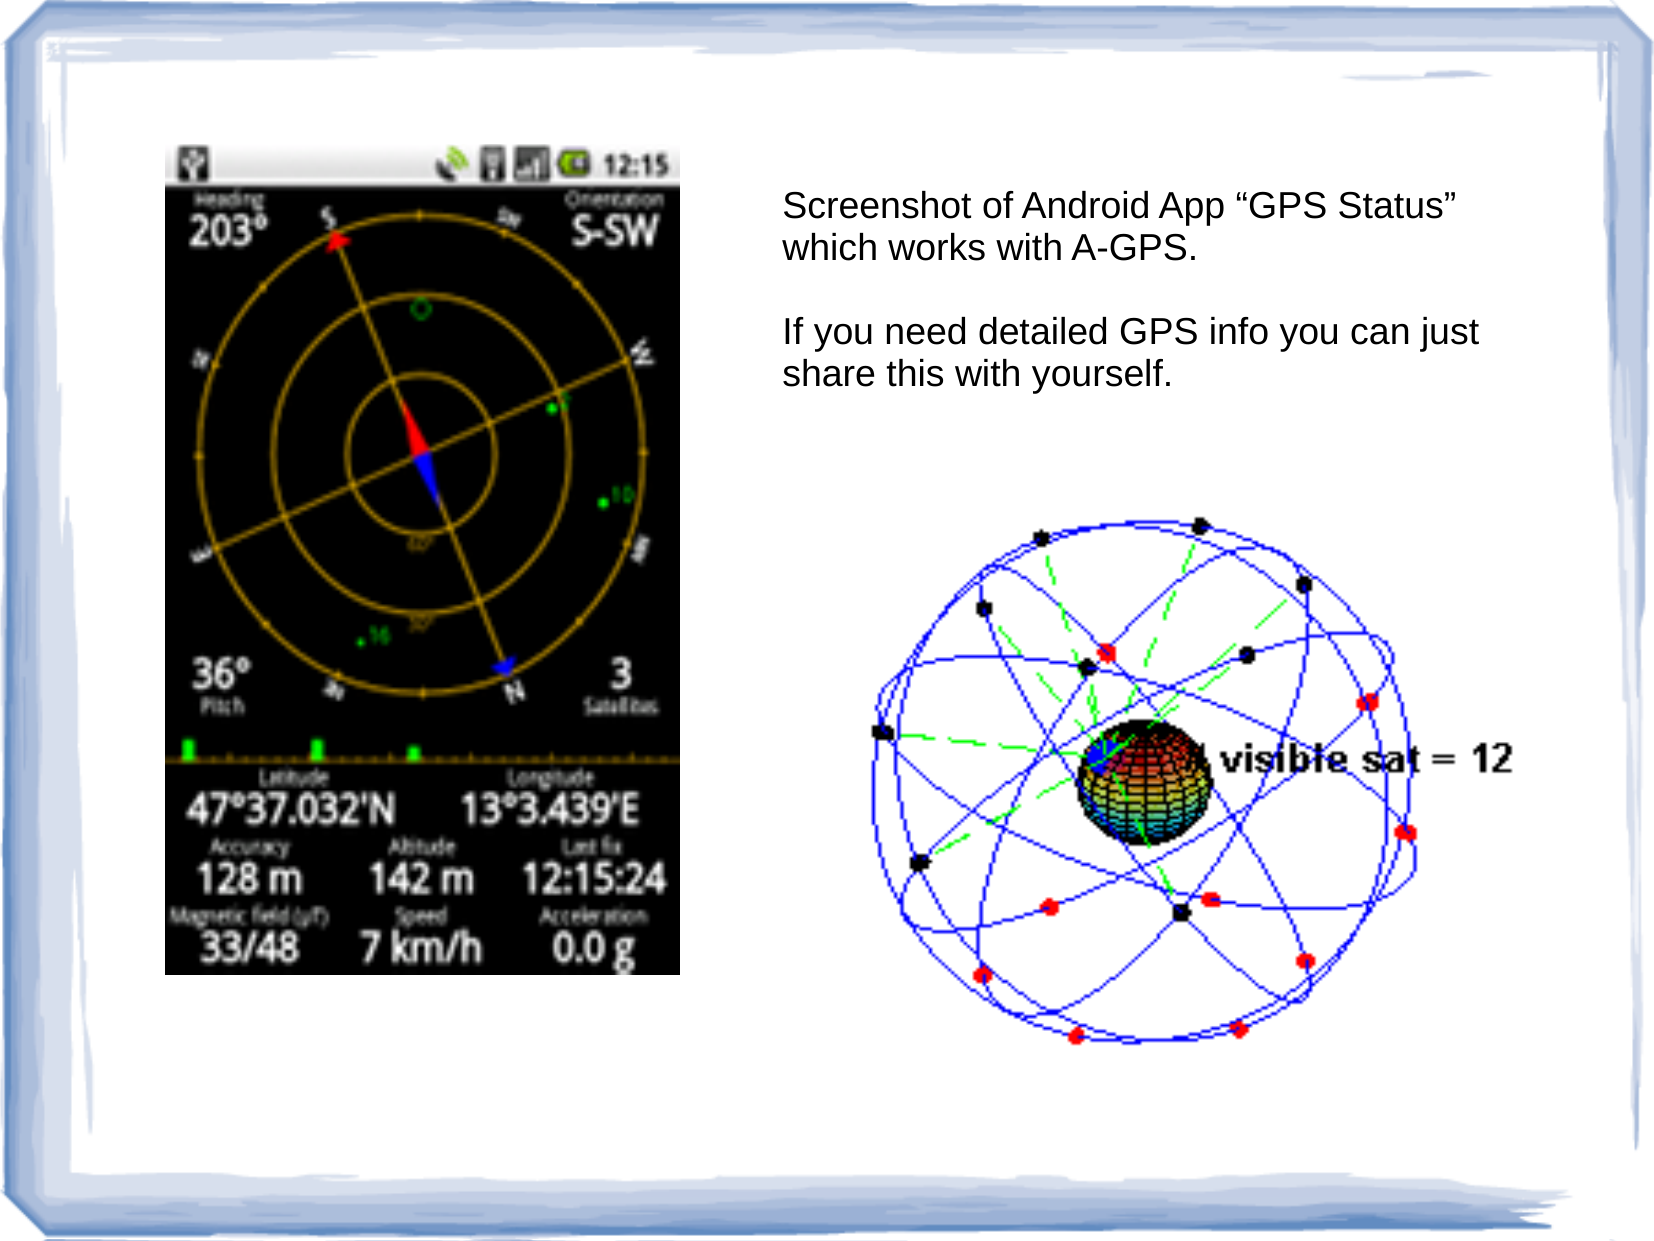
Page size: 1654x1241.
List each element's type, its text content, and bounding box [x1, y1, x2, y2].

picture [0, 0, 1654, 1241]
text_box Screenshot of Android App “GPS Status” which works with A-GPS. If you need detailed GPS info you can just share this with yourself. [767, 177, 1506, 403]
